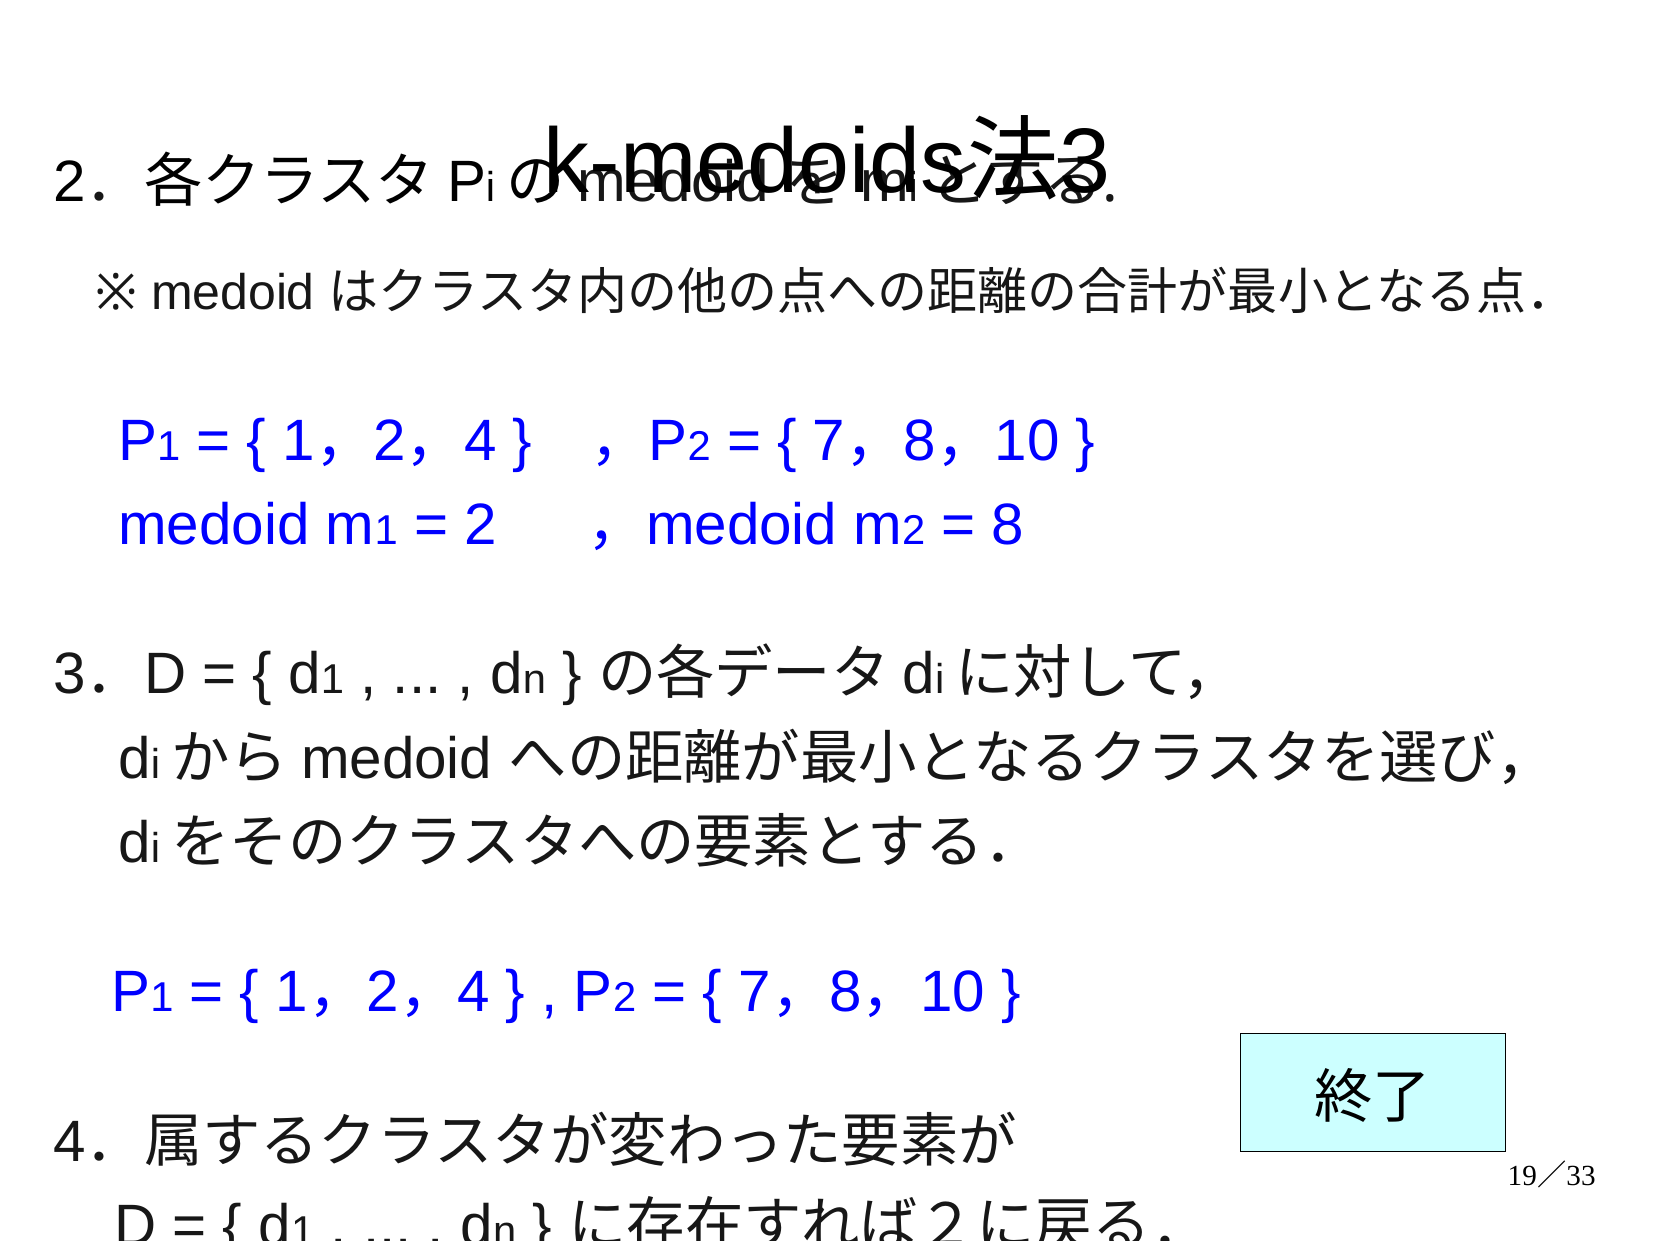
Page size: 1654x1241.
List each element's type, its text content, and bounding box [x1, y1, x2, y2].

text_box 終了 [1240, 1033, 1506, 1152]
title k-medoids法3 [83, 49, 1572, 257]
subtitle 2．各クラスタ Pi の medoid を mi とする. ※ medoid はクラスタ内の他の点への距離の合計が最小となる点． P1 = { 1，2，4 } ，P2 = { 7，8，10 } medoid m1 = 2 ，medoid m2 = 8 3．D = { d1 , ... , dn } の各データ di に対して， di から medoid への距離が最小となるクラスタを選び， di をそのクラスタへの要素とする． P1 = { 1，2，4 } , P2 = { 7，8，10 } 4．属するクラスタが変わった要素が D = { d1 , ... , dn } に存在すれば２に戻る． [53, 242, 1595, 1219]
